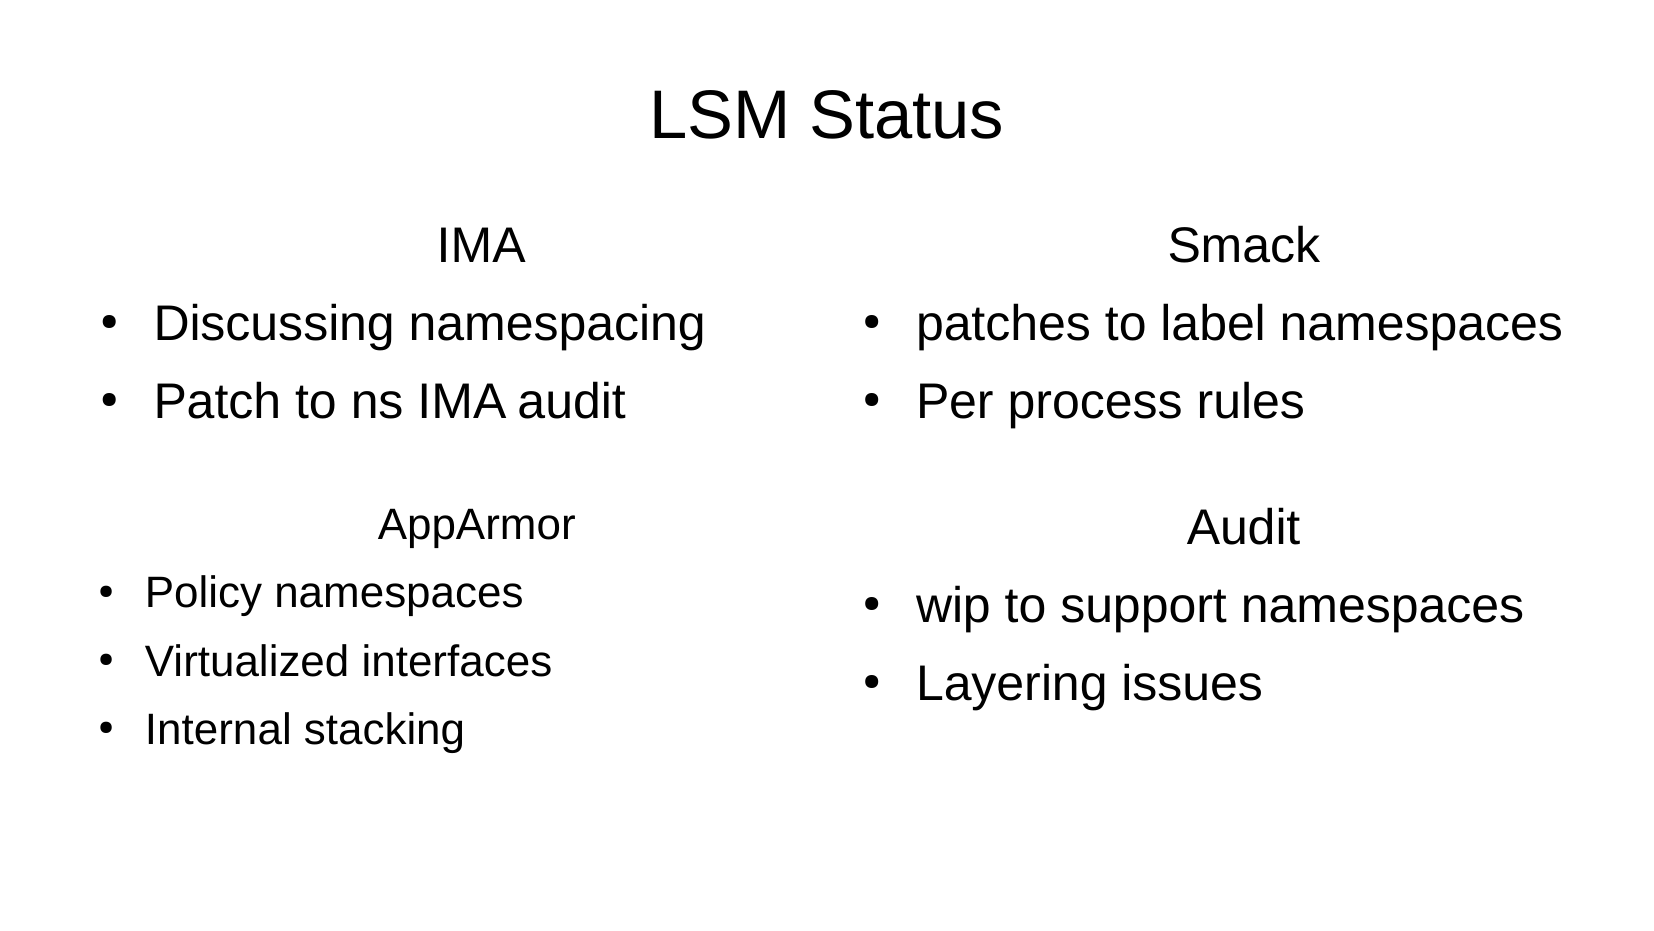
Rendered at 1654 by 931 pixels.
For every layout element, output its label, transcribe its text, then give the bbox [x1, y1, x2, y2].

list Smack patches to label namespaces Per process rules [845, 217, 1572, 475]
list IMA Discussing namespacing Patch to ns IMA audit [82, 217, 809, 475]
list Audit wip to support namespaces Layering issues [845, 499, 1572, 757]
list AppArmor Policy namespaces Virtualized interfaces Internal stacking [82, 499, 809, 757]
title LSM Status [82, 37, 1571, 193]
